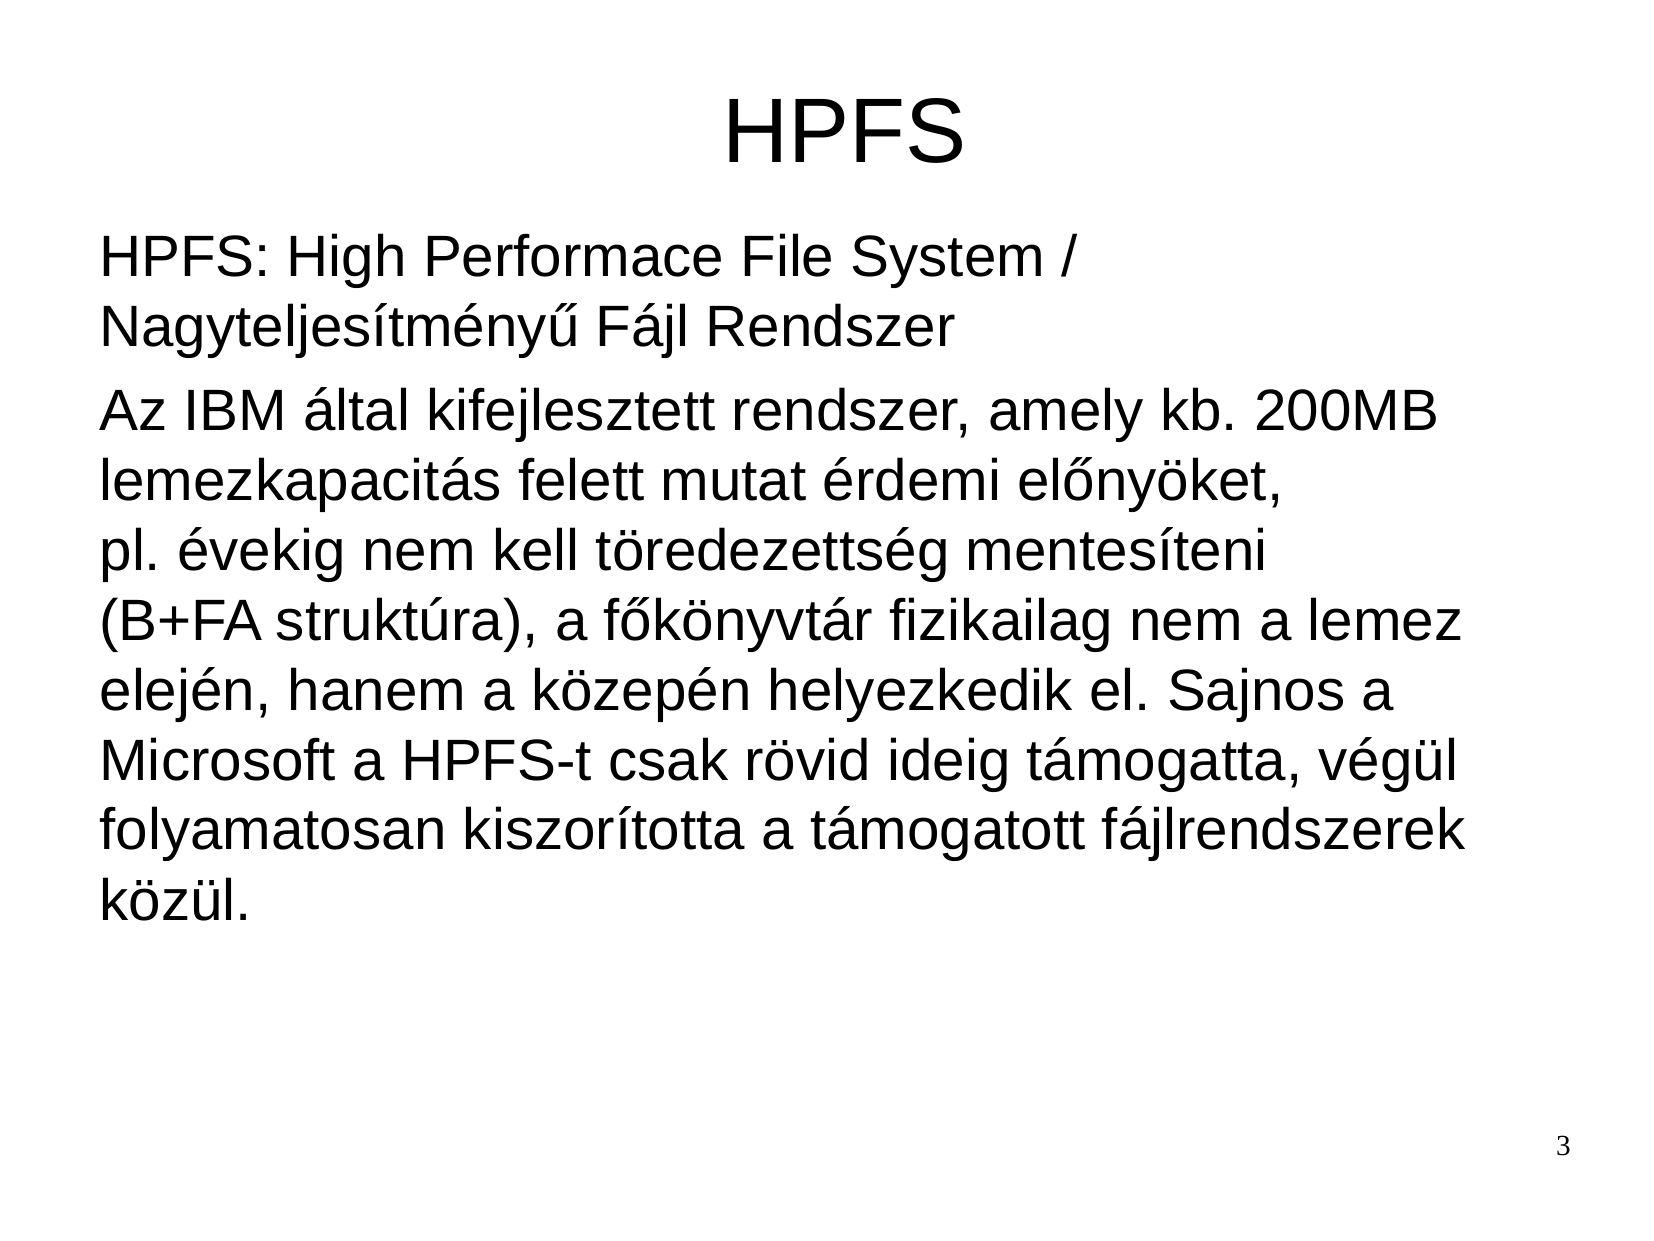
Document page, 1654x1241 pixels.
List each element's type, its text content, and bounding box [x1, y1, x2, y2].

list HPFS: High Performace File System / Nagyteljesítményű Fájl Rendszer Az IBM által kifejlesztett rendszer, amely kb. 200MB lemezkapacitás felett mutat érdemi előnyöket, pl. évekig nem kell töredezettség mentesíteni (B+FA struktúra), a főkönyvtár fizikailag nem a lemez elején, hanem a közepén helyezkedik el. Sajnos a Microsoft a HPFS-t csak rövid ideig támogatta, végül folyamatosan kiszorította a támogatott fájlrendszerek közül. [28, 210, 1530, 1203]
title HPFS [124, 40, 1530, 210]
